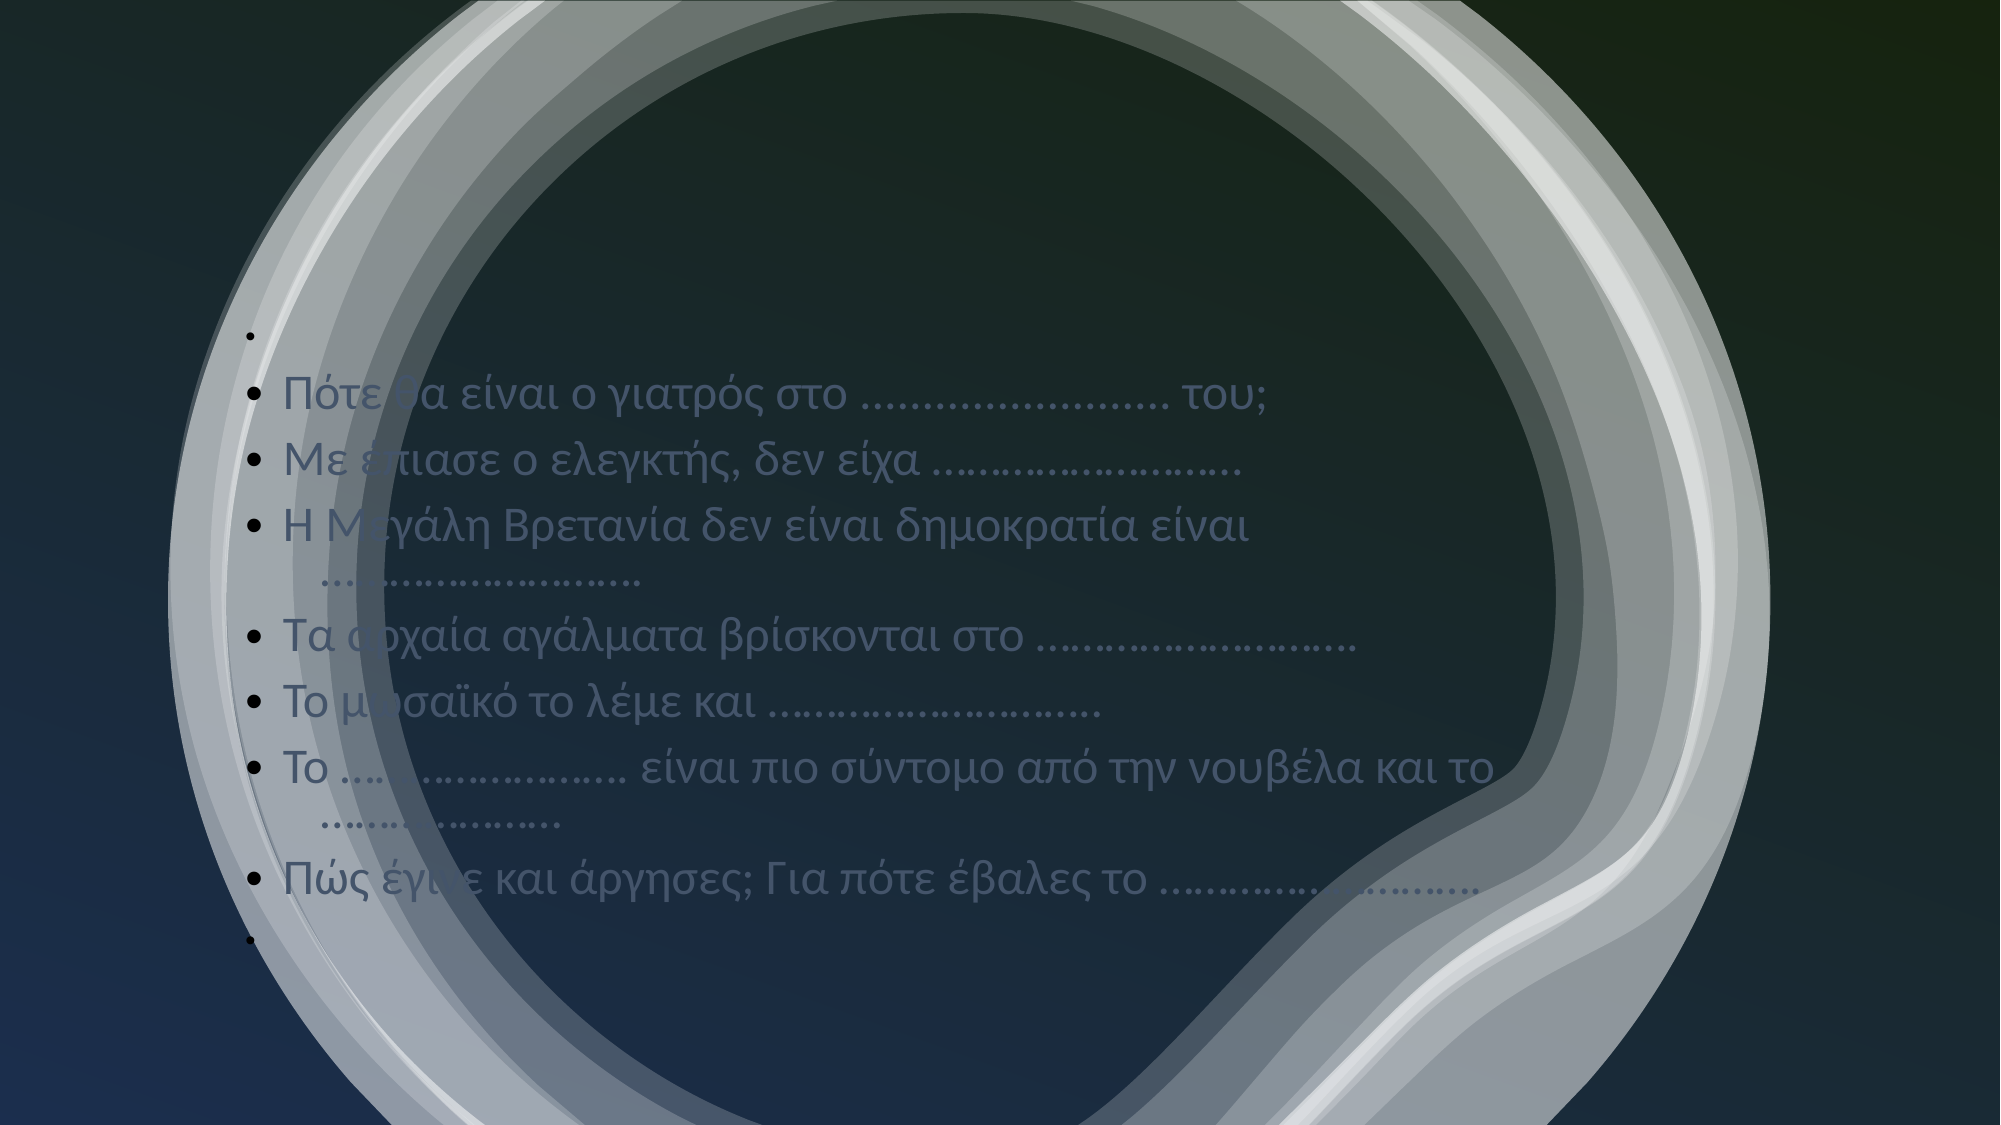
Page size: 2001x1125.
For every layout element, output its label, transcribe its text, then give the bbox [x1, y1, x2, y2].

list Πότε θα είναι ο γιατρός στο ......................... του; Με έπιασε ο ελεγκτής, δεν είχα ……………………… Η Μεγάλη Βρετανία δεν είναι δημοκρατία είναι ………………………. Τα αρχαία αγάλματα βρίσκονται στο ………………………. Το μωσαϊκό το λέμε και ……………………….. Το ……………………. είναι πιο σύντομο από την νουβέλα και το ………………… Πώς έγινε και άργησες; Για πότε έβαλες το ………………………. [230, 312, 1592, 1008]
text_box [0, 0, 2000, 1125]
